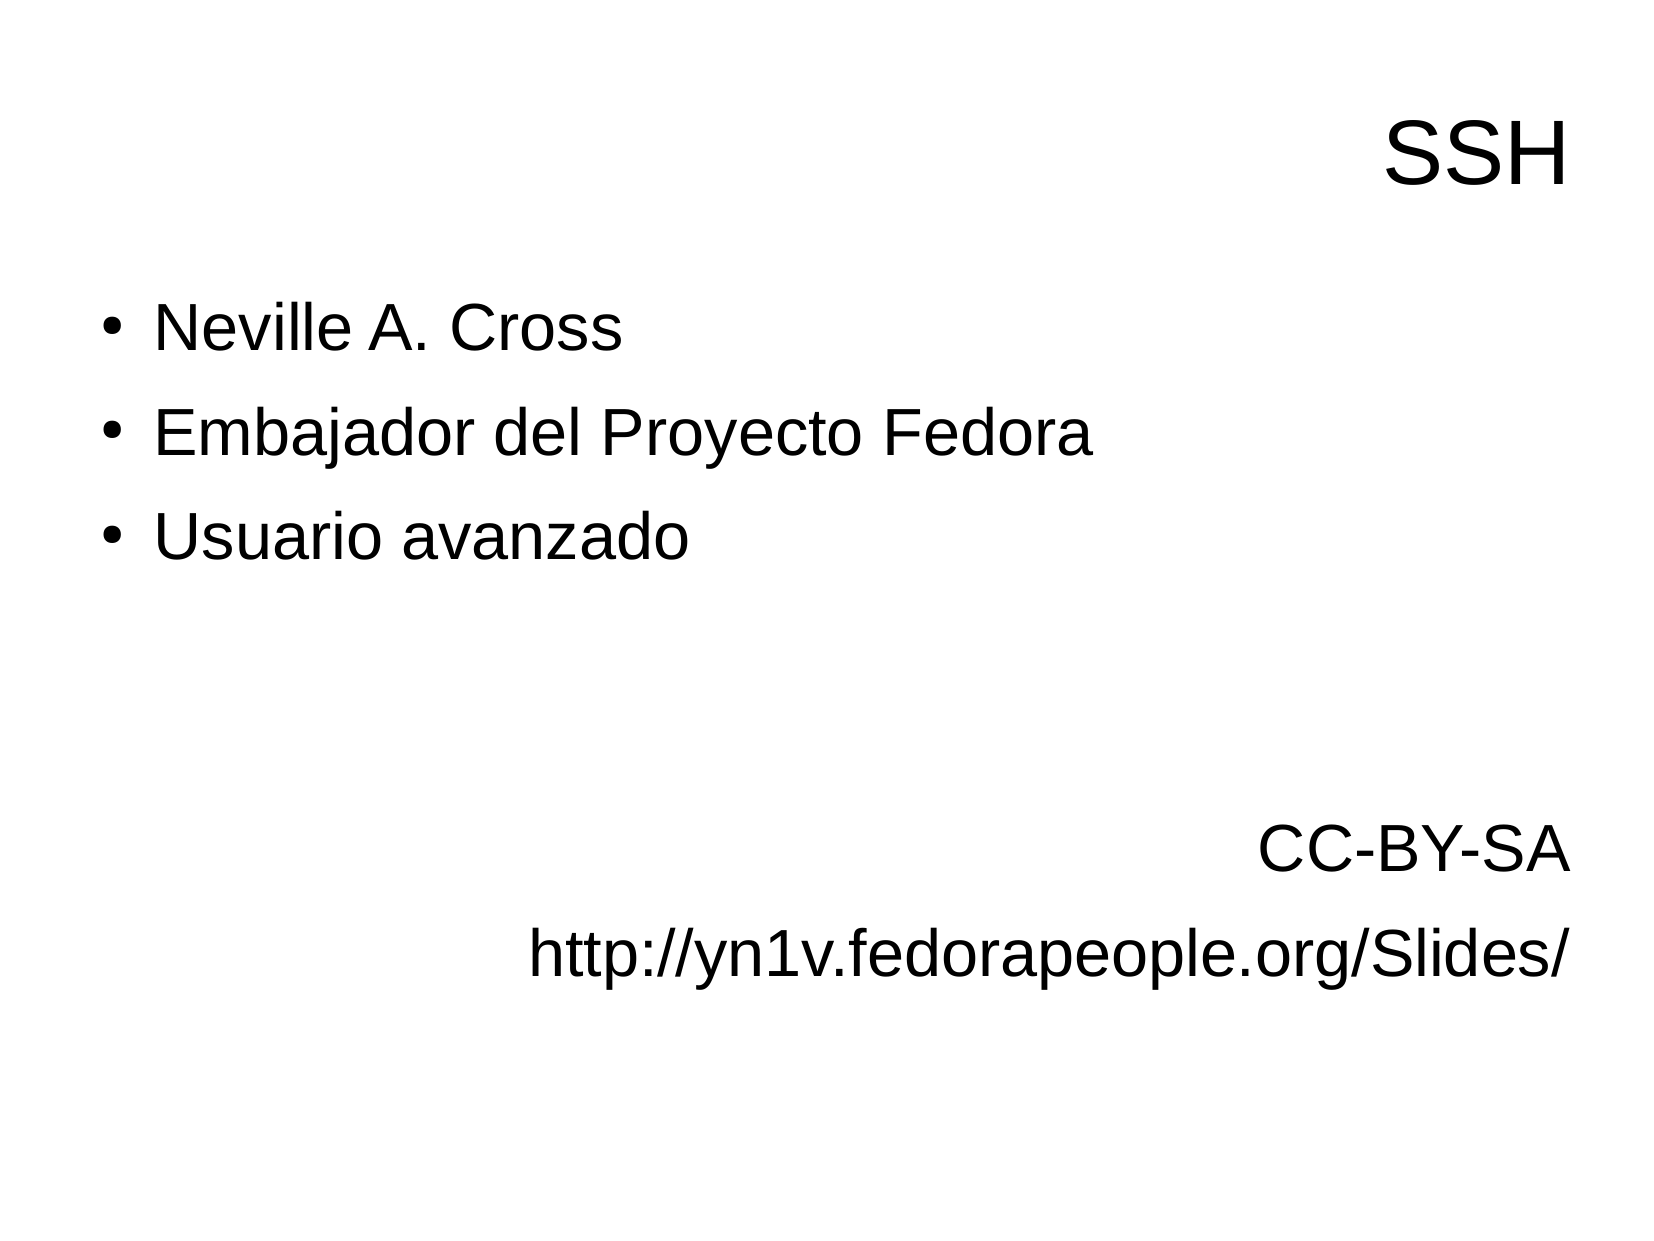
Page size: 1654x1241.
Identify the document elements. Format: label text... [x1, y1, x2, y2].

title SSH [82, 49, 1571, 257]
list Neville A. Cross Embajador del Proyecto Fedora Usuario avanzado CC-BY-SA http://yn1v.fedorapeople.org/Slides/ [82, 290, 1571, 1109]
